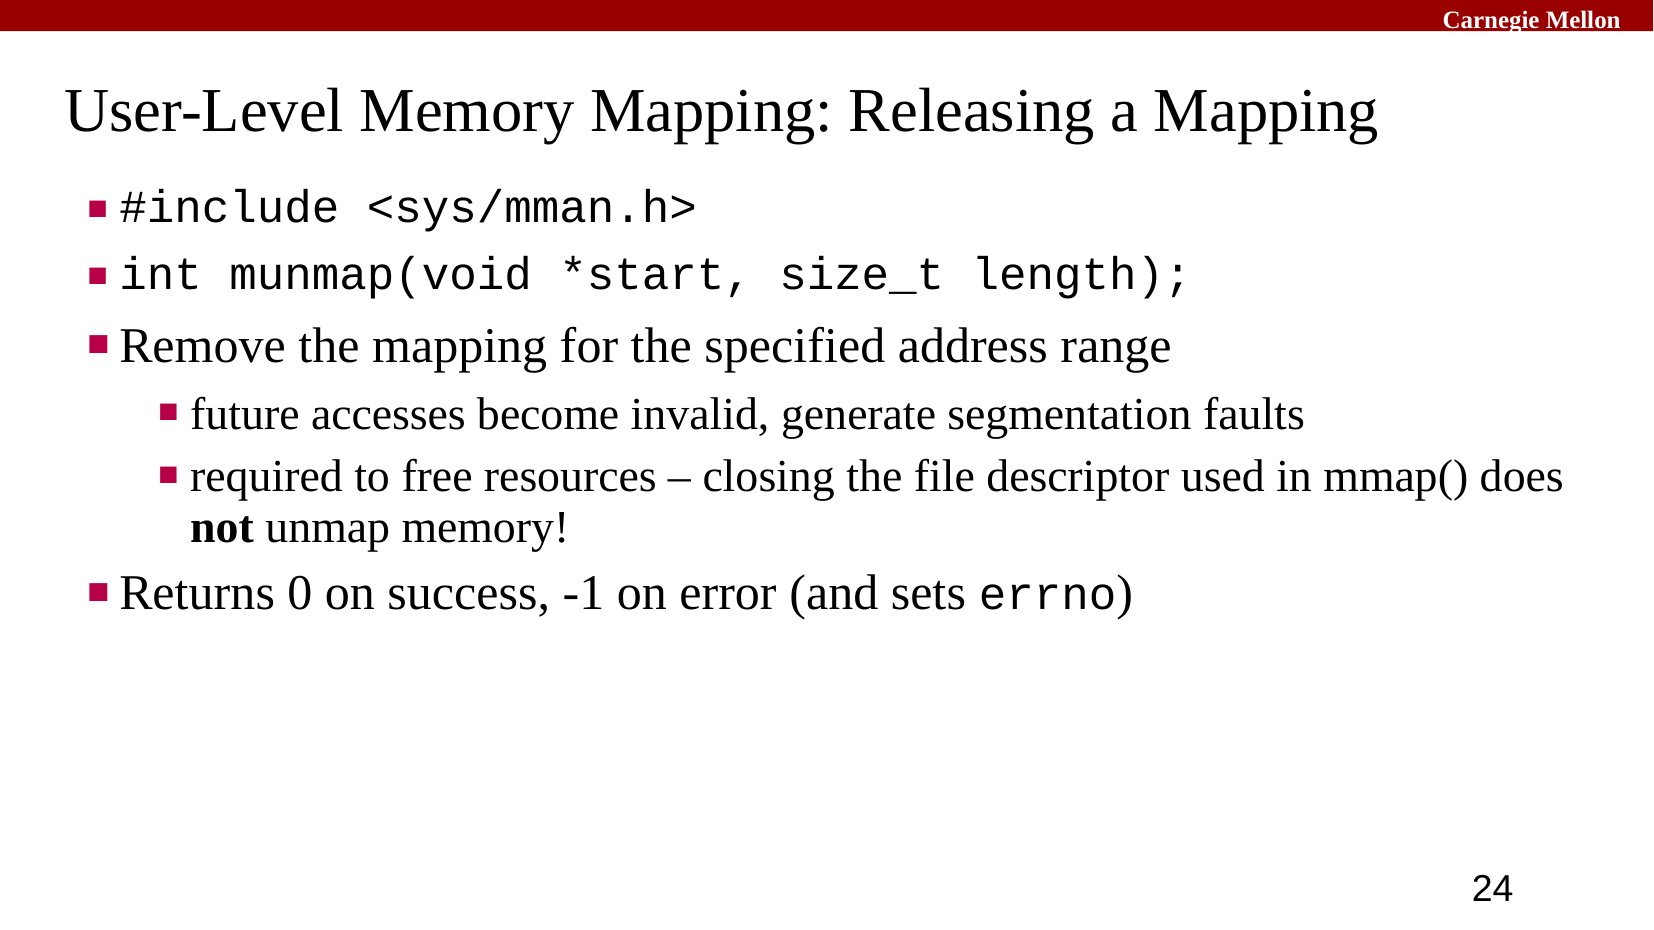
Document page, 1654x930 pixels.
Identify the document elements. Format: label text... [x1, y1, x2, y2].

title User-Level Memory Mapping: Releasing a Mapping [64, 58, 1576, 163]
list #include <sys/mman.h> int munmap(void *start, size_t length); Remove the mapping for the specified address range future accesses become invalid, generate segmentation faults required to free resources – closing the file descriptor used in mmap() does not unmap memory! Returns 0 on success, -1 on error (and sets errno) [71, 184, 1576, 859]
